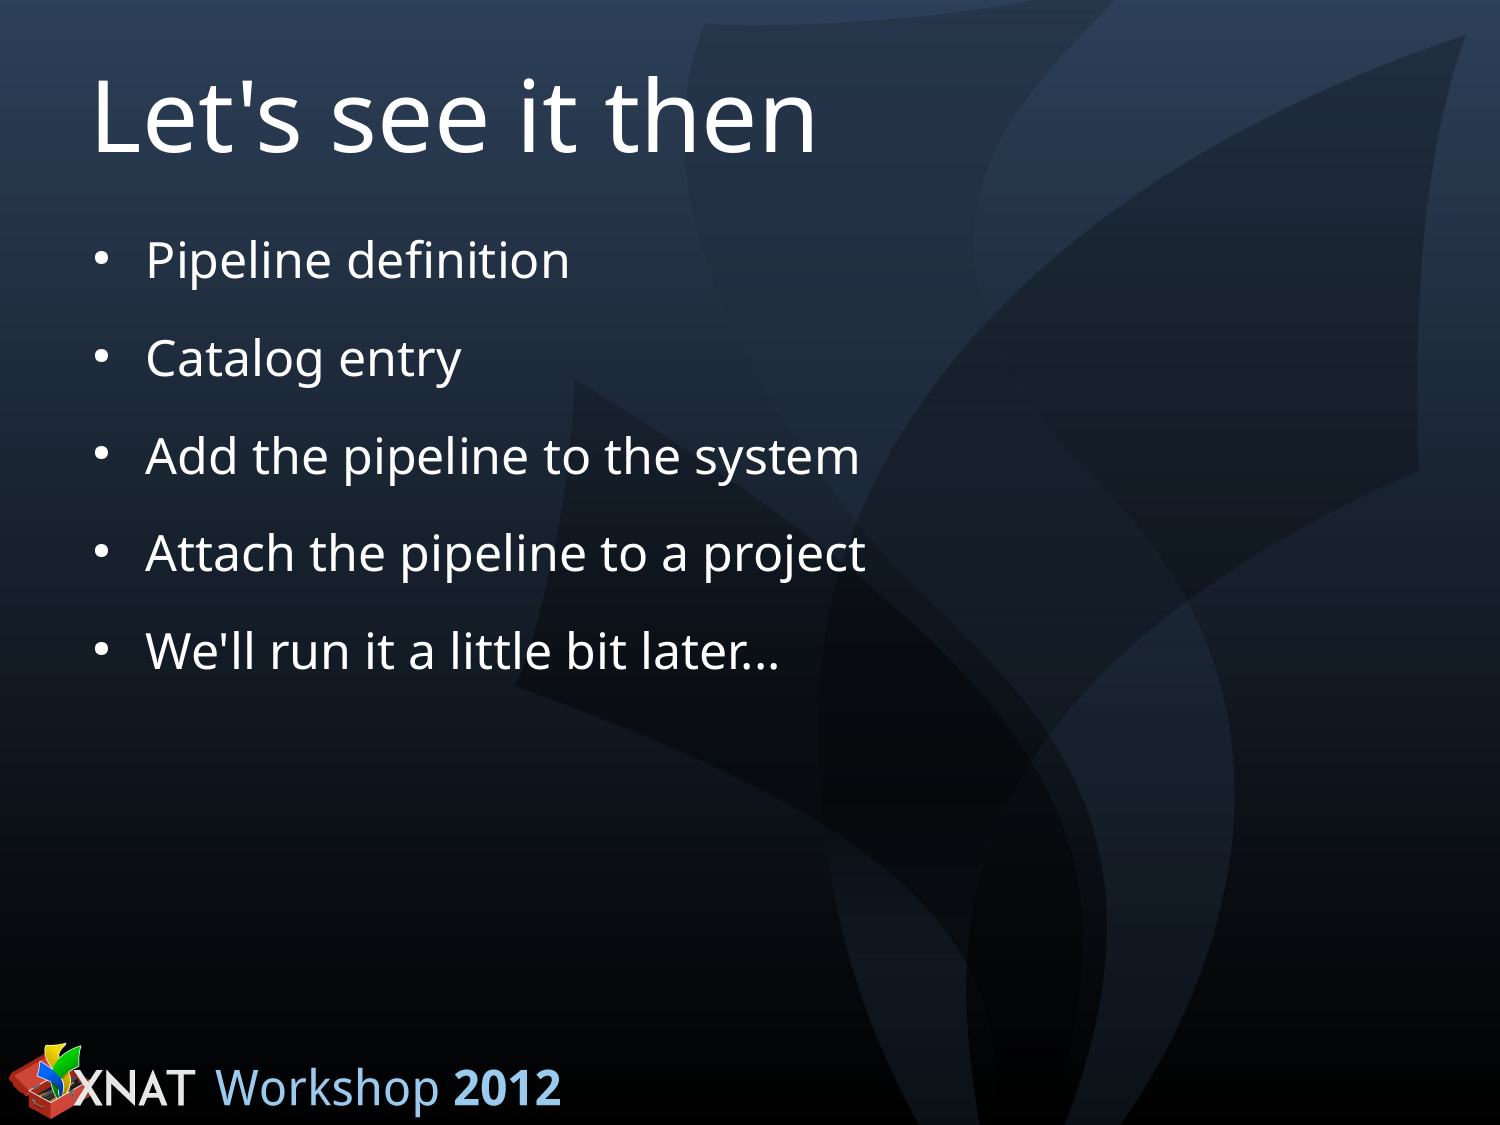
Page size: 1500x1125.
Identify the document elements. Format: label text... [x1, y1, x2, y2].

list Pipeline definition Catalog entry Add the pipeline to the system Attach the pipeline to a project We'll run it a little bit later... [75, 225, 1426, 622]
title Let's see it then [75, 45, 1425, 188]
list [60, 215, 1425, 1005]
picture [0, 0, 1500, 1125]
